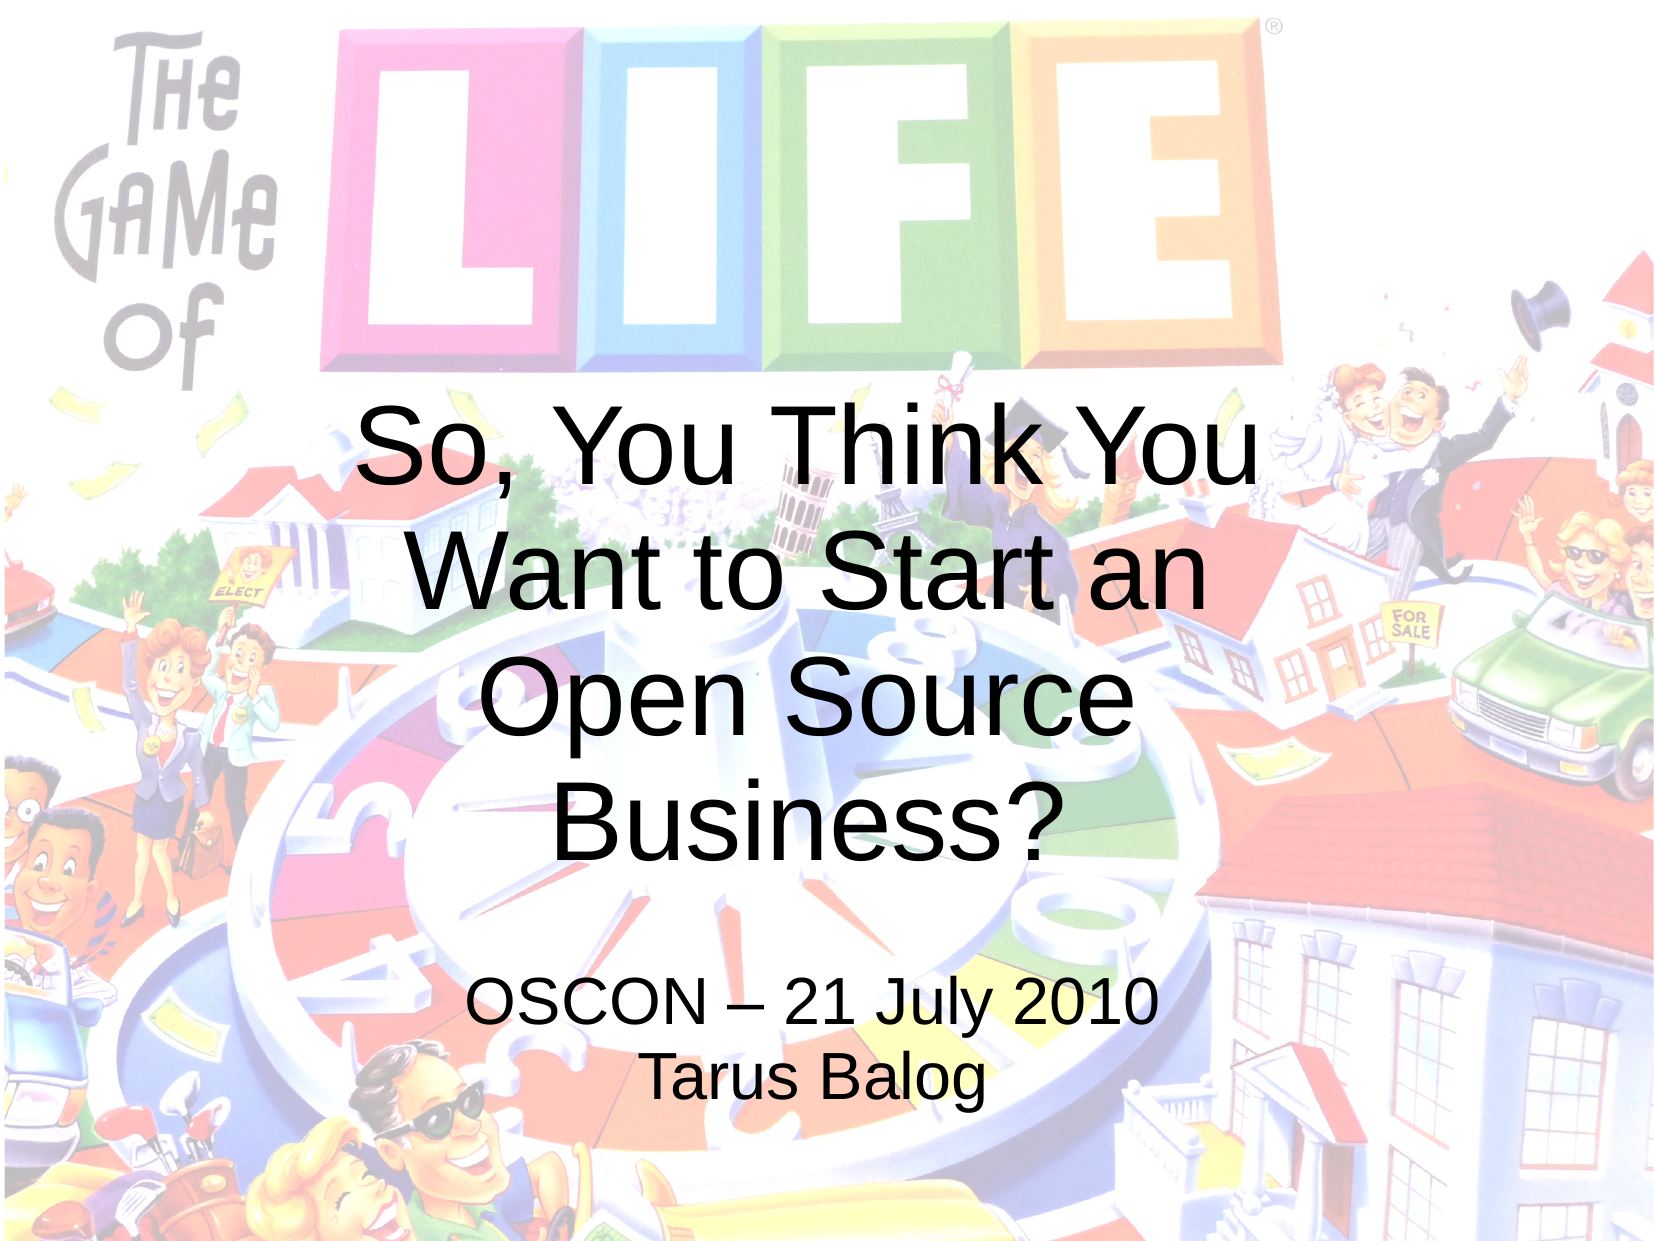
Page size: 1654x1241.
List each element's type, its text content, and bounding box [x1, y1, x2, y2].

text_box So, You Think You Want to Start an Open Source Business? [337, 375, 1285, 907]
text_box OSCON – 21 July 2010 Tarus Balog [450, 956, 1177, 1126]
picture [4, 0, 1654, 1241]
